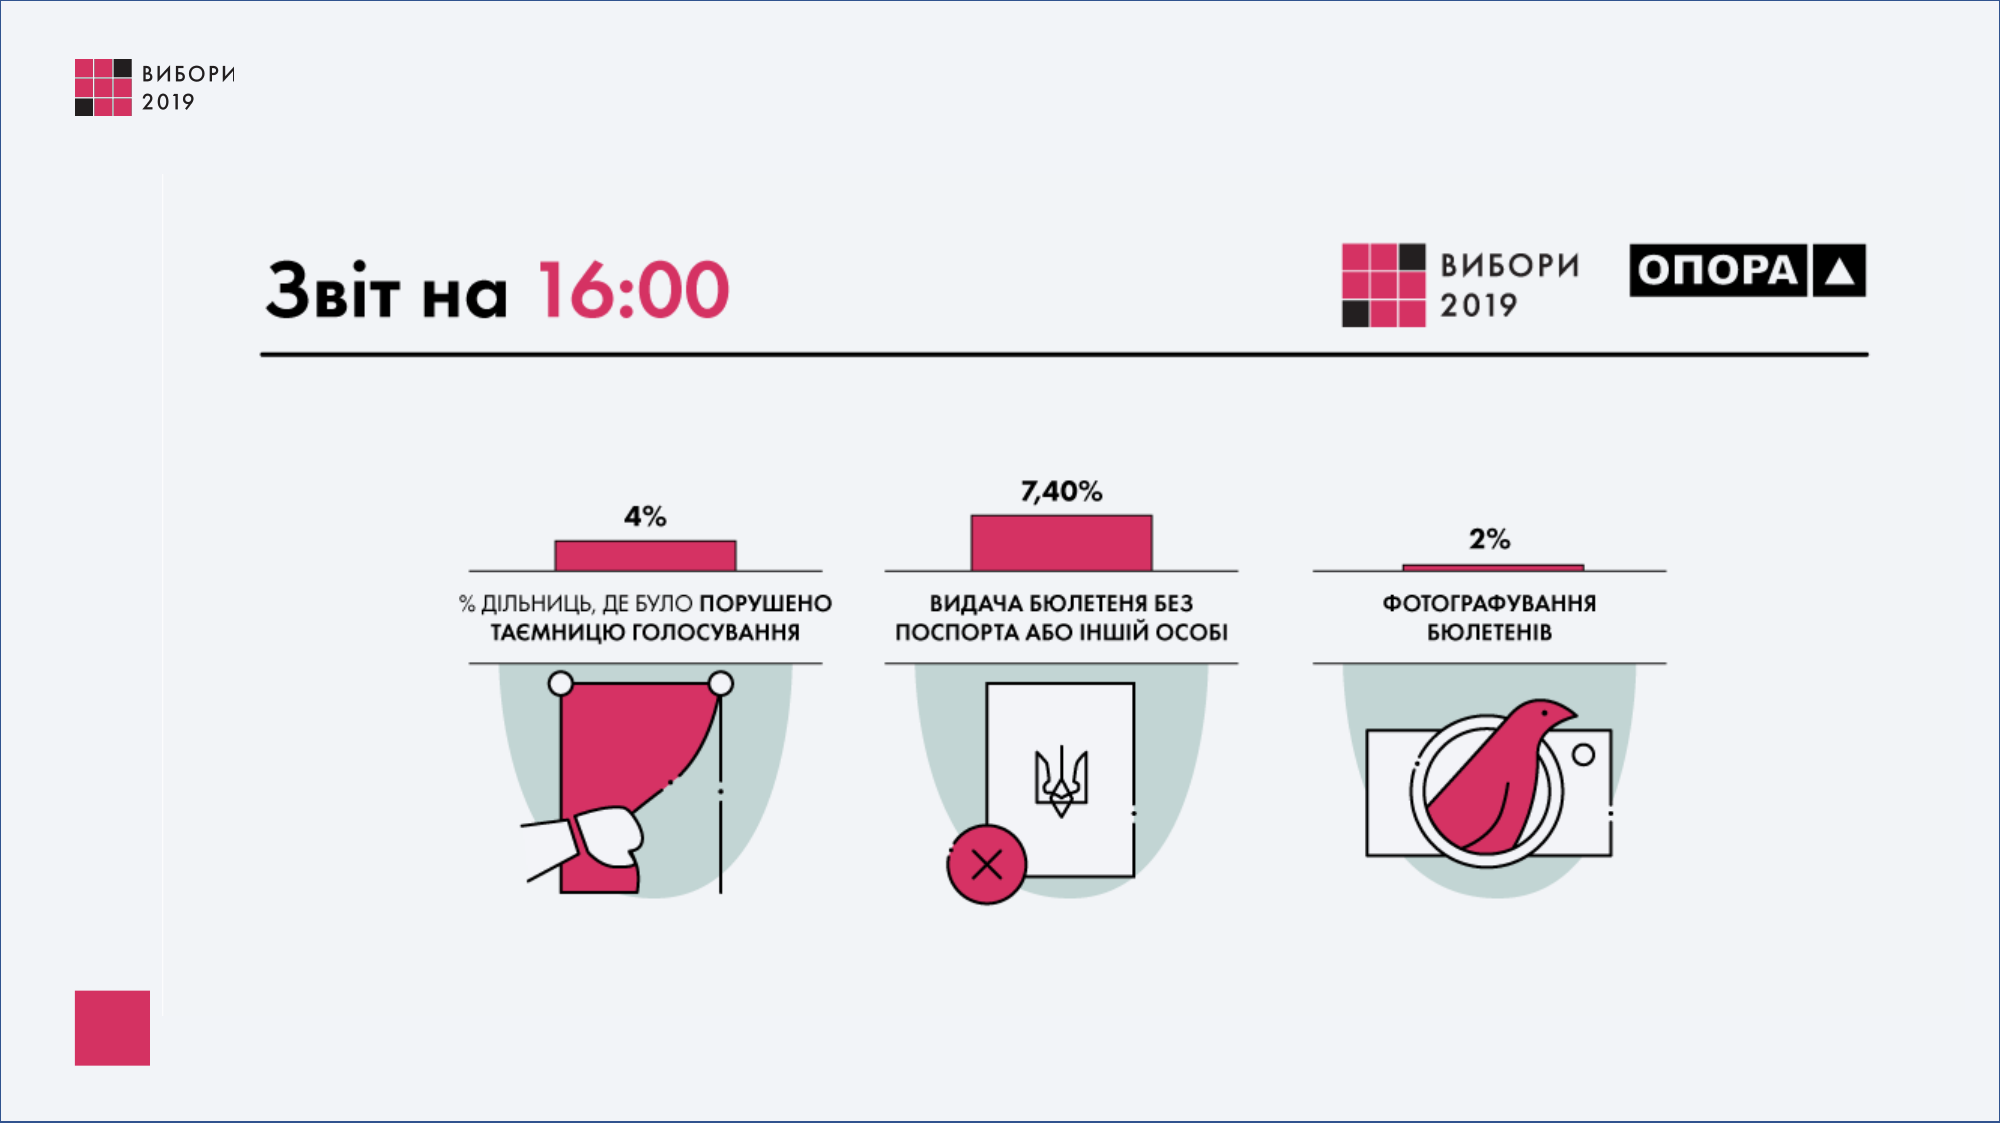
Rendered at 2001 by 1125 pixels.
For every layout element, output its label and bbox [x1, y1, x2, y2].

picture [162, 174, 1965, 1016]
picture [75, 59, 234, 116]
text_box [0, 0, 2000, 1123]
